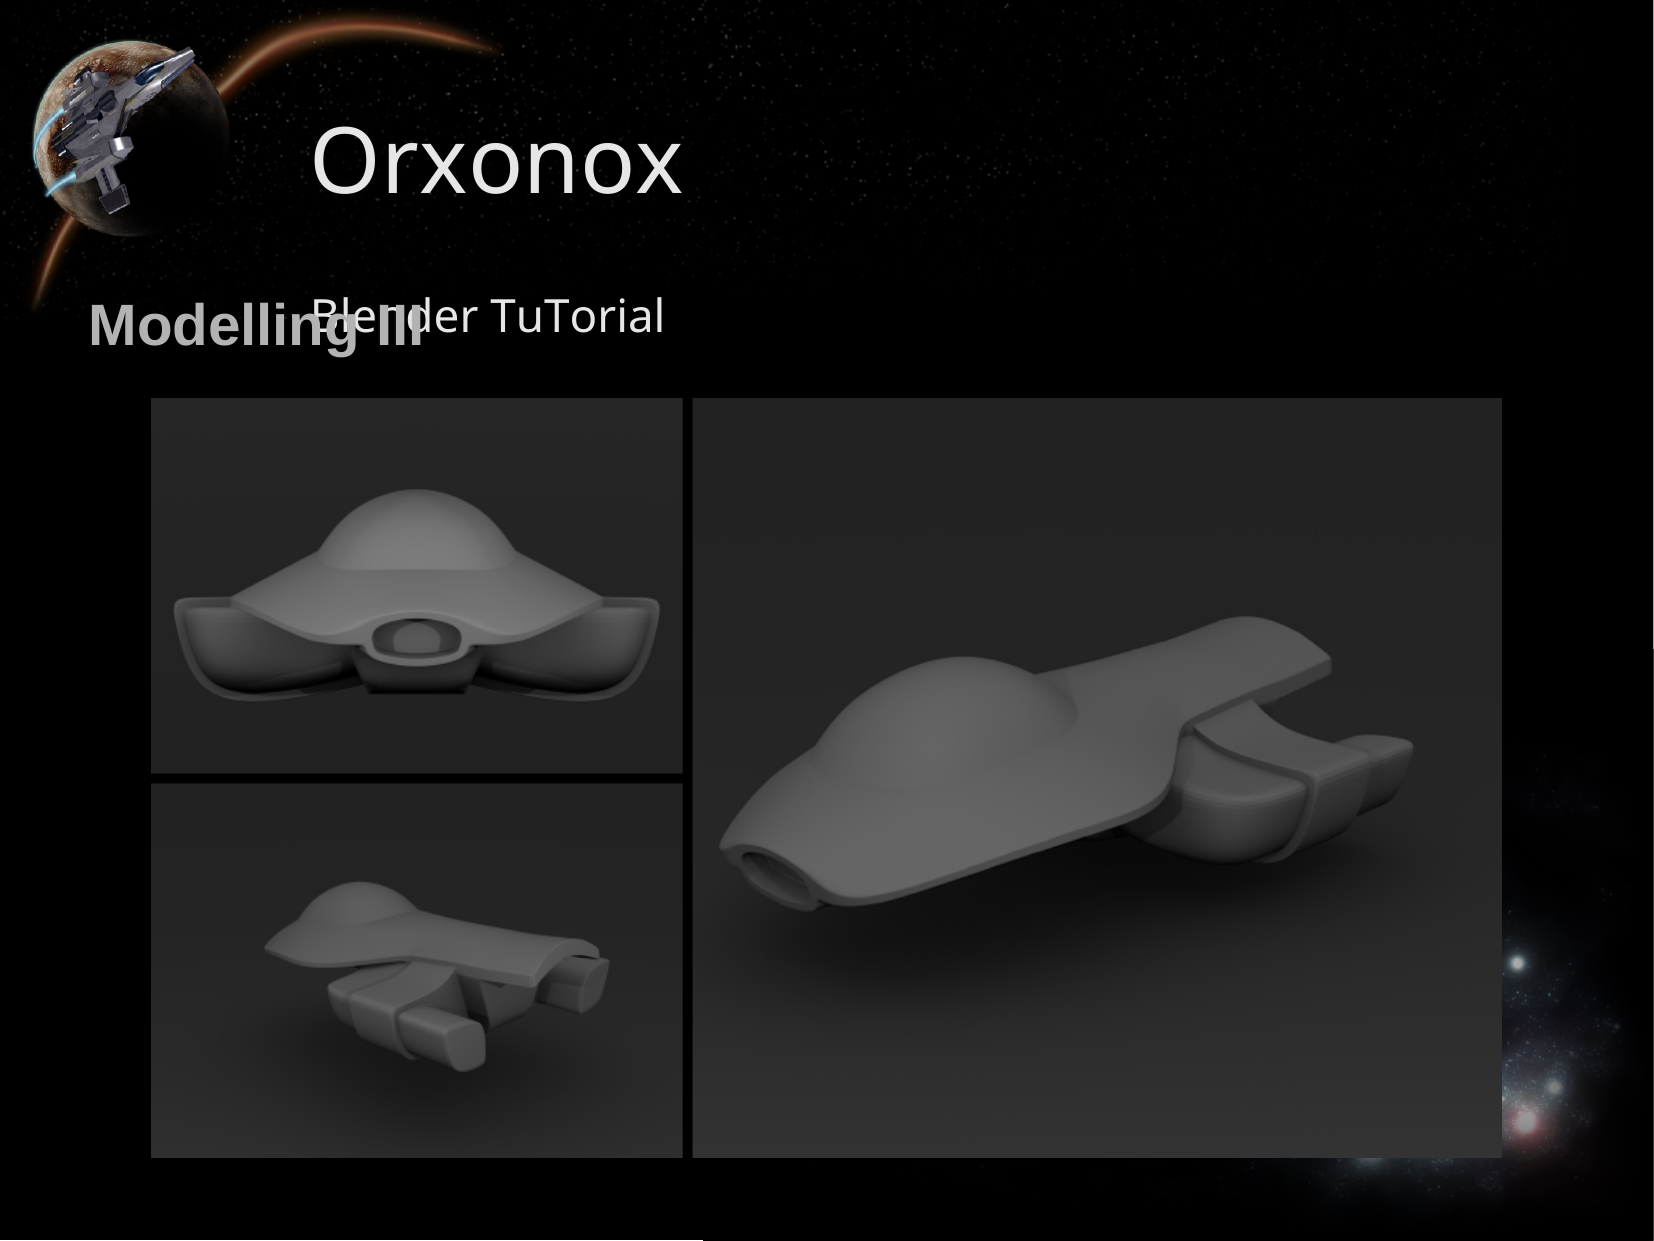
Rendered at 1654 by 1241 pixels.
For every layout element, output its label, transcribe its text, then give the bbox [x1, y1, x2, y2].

picture [0, 0, 1654, 1241]
title Modelling III [88, 273, 1577, 377]
